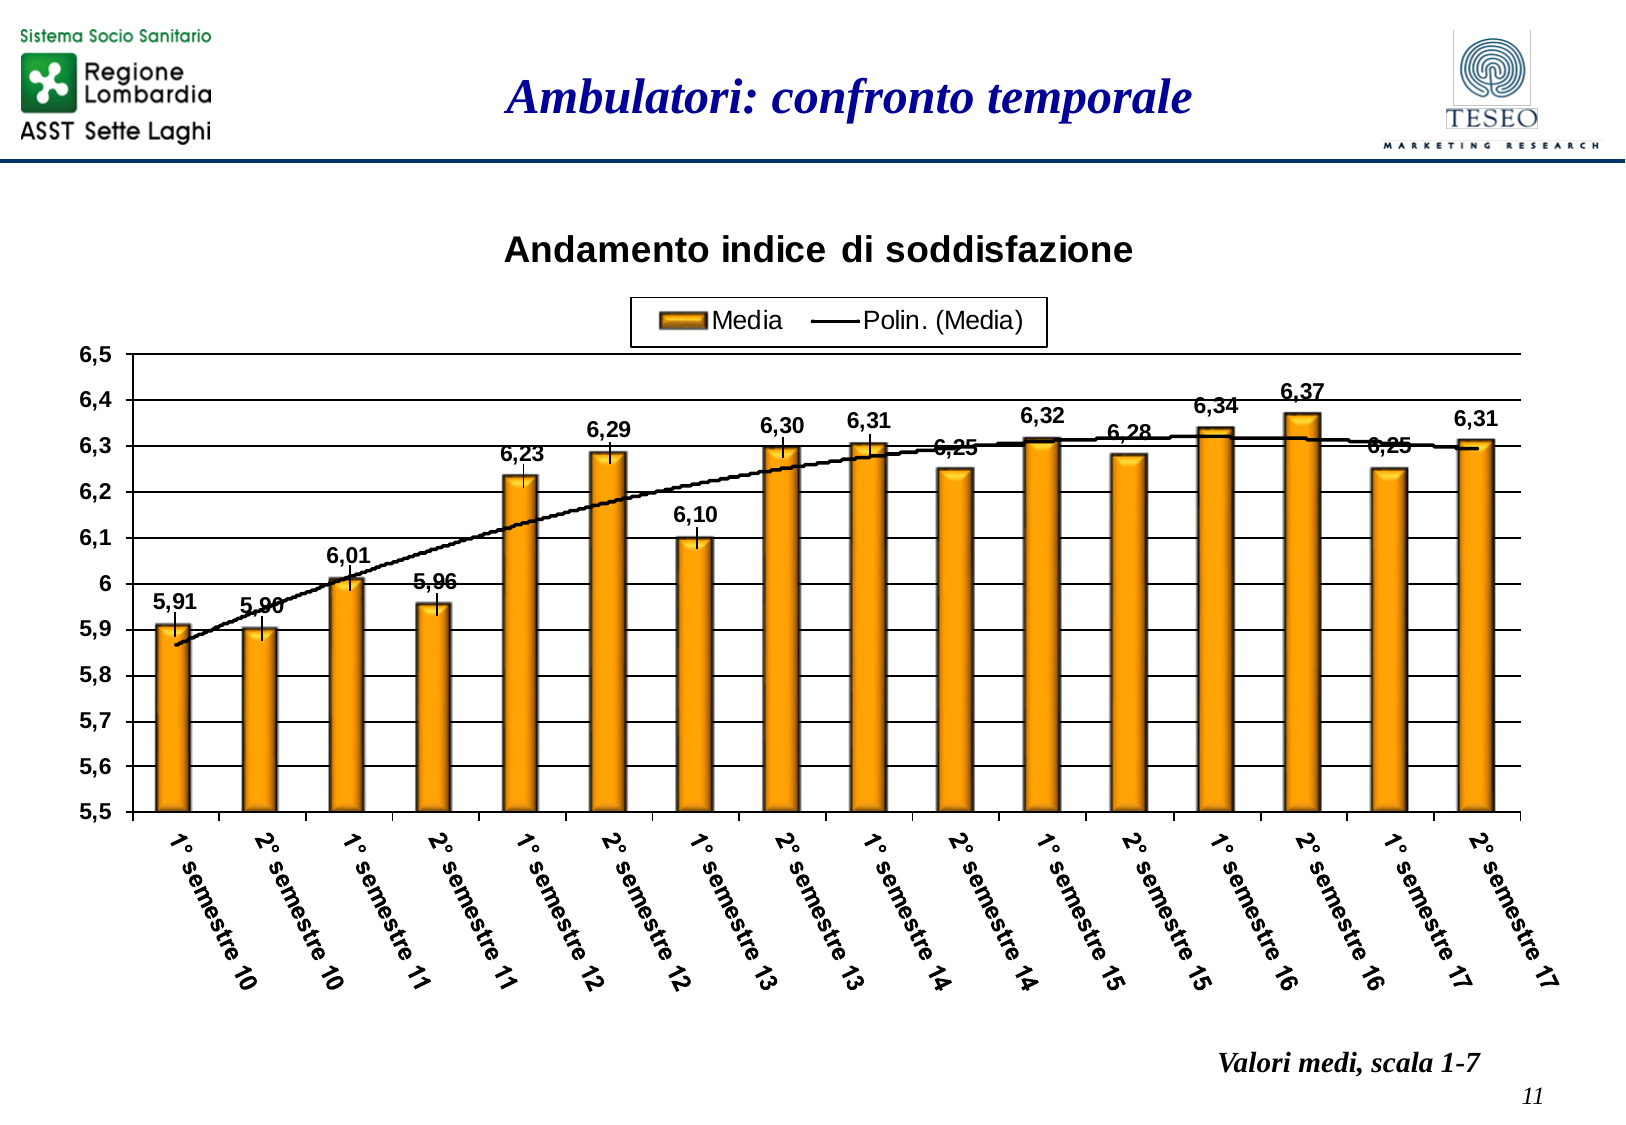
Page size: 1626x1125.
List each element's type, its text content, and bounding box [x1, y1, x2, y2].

text_box Ambulatori: confronto temporale [233, 31, 1466, 156]
picture [21, 26, 211, 148]
text_box Valori medi, scala 1-7 [1202, 1035, 1496, 1086]
picture [1381, 30, 1604, 149]
picture [62, 197, 1563, 1045]
